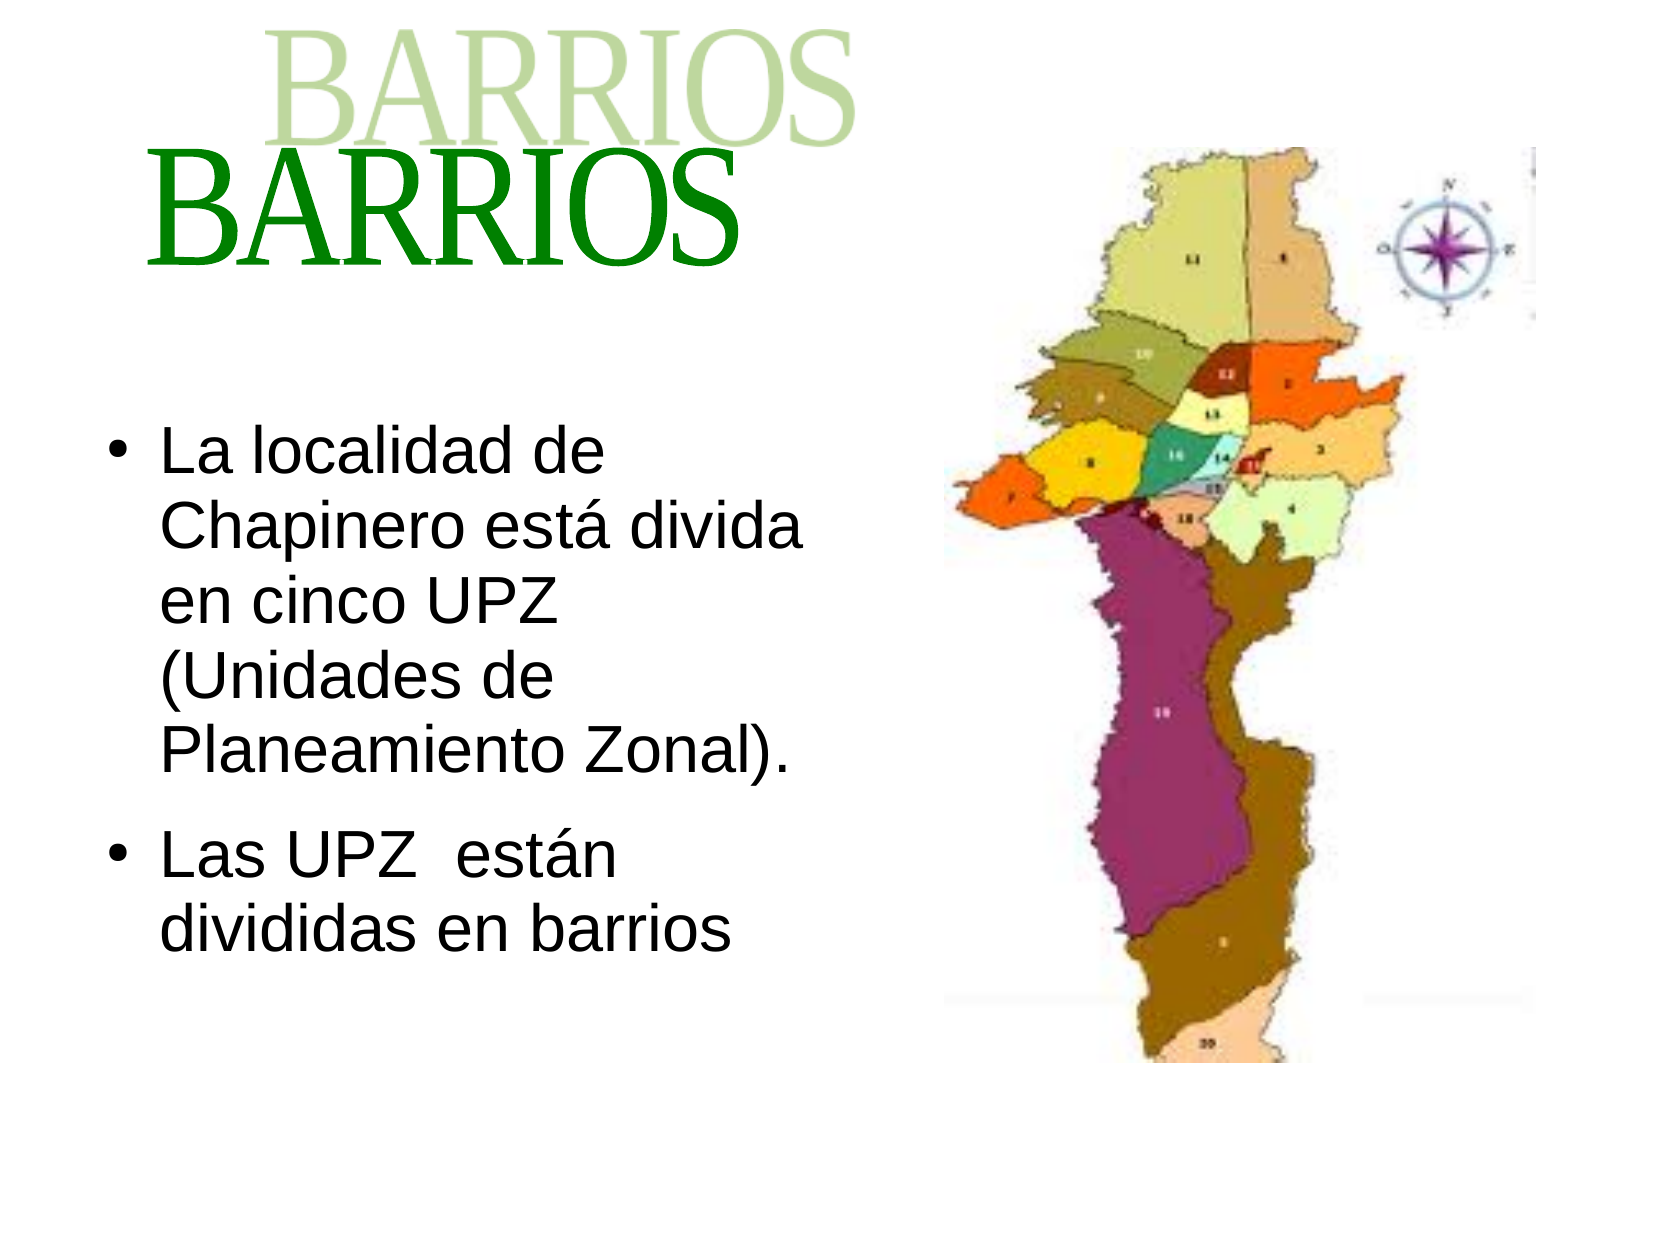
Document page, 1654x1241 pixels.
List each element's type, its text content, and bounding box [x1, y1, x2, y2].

text_box BARRIOS [236, 147, 563, 265]
text_box BARRIOS [147, 148, 238, 266]
picture [944, 147, 1536, 1063]
text_box BARRIOS [672, 147, 739, 267]
list La localidad de Chapinero está divida en cinco UPZ (Unidades de Planeamiento Zonal). Las UPZ están divididas en barrios [88, 413, 815, 1004]
text_box BARRIOS [569, 147, 668, 267]
